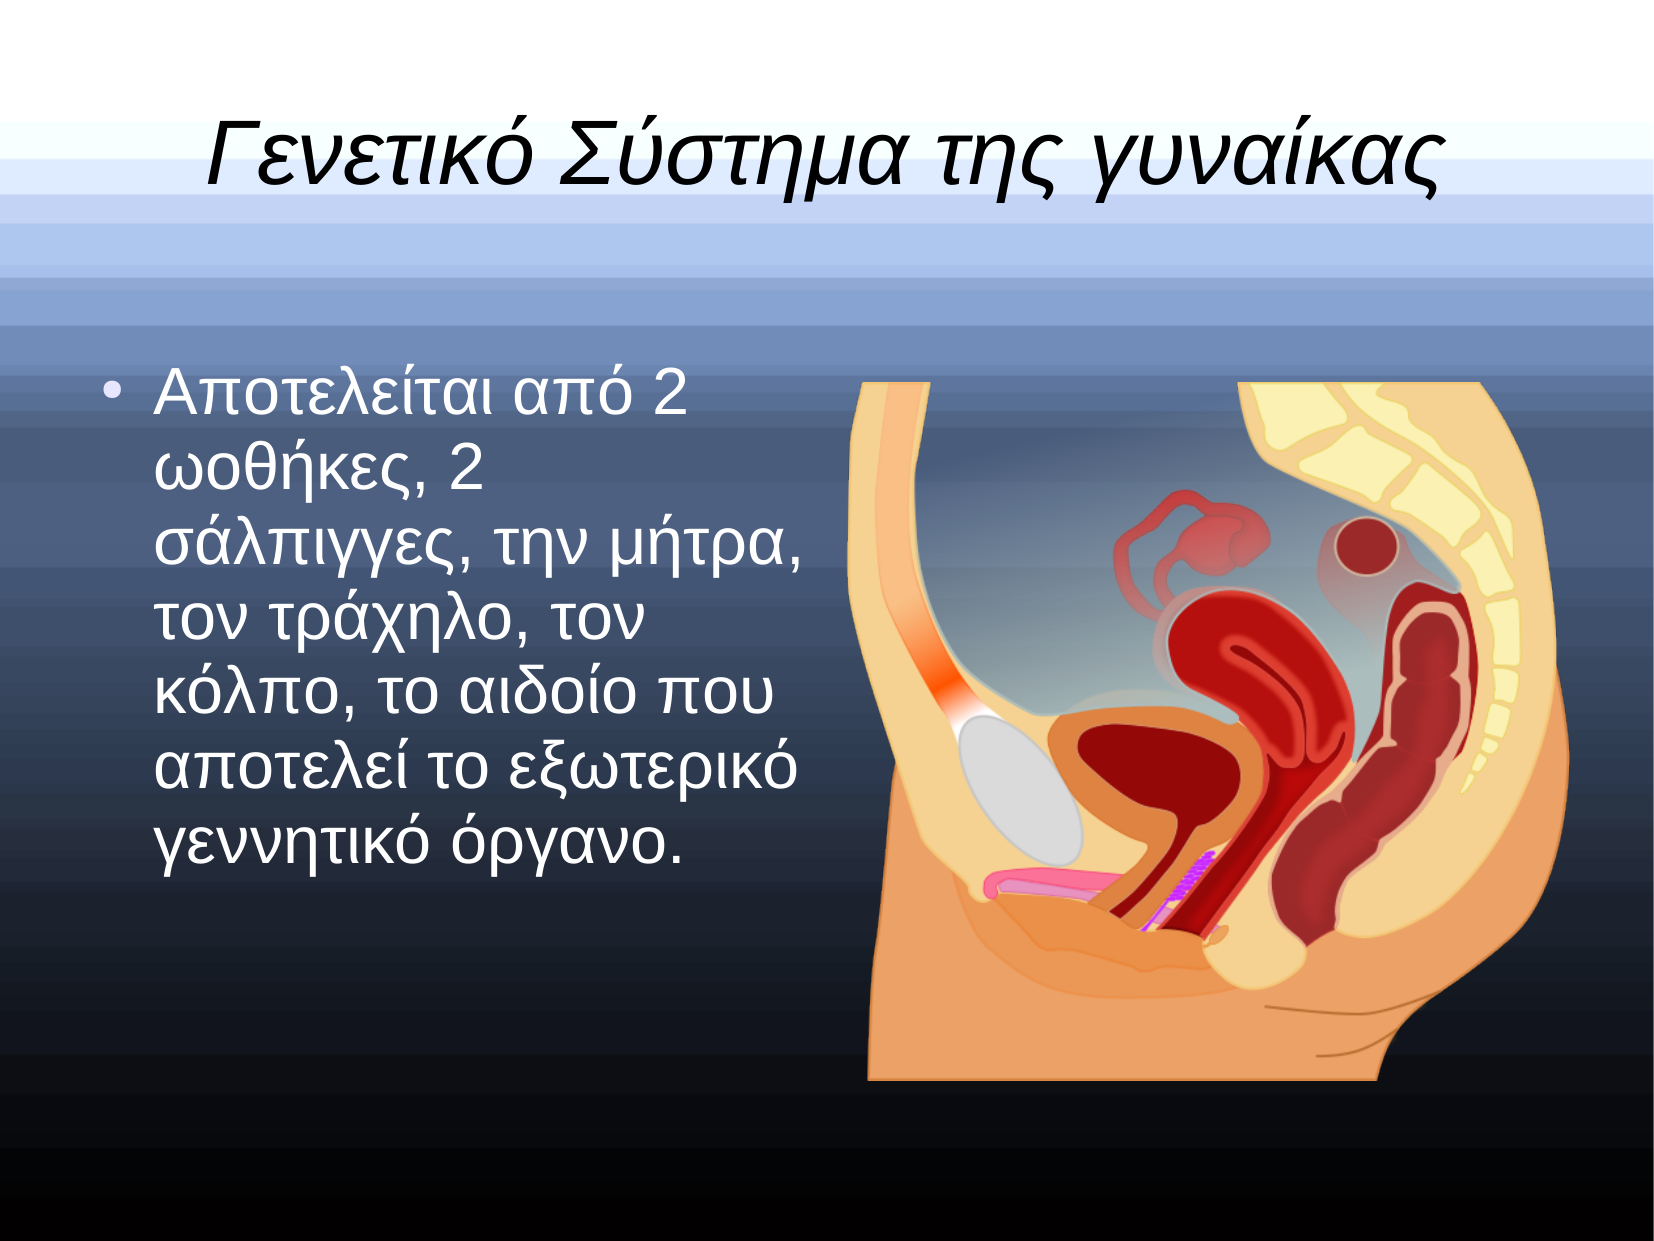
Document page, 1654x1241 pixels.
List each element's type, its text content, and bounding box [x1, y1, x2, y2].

picture [0, 0, 1654, 1241]
title Γενετικό Σύστημα της γυναίκας [82, 49, 1571, 257]
list Αποτελείται από 2 ωοθήκες, 2 σάλπιγγες, την μήτρα, τον τράχηλο, τον κόλπο, το αιδοίο που αποτελεί το εξωτερικό γεννητικό όργανο. [82, 354, 809, 1109]
